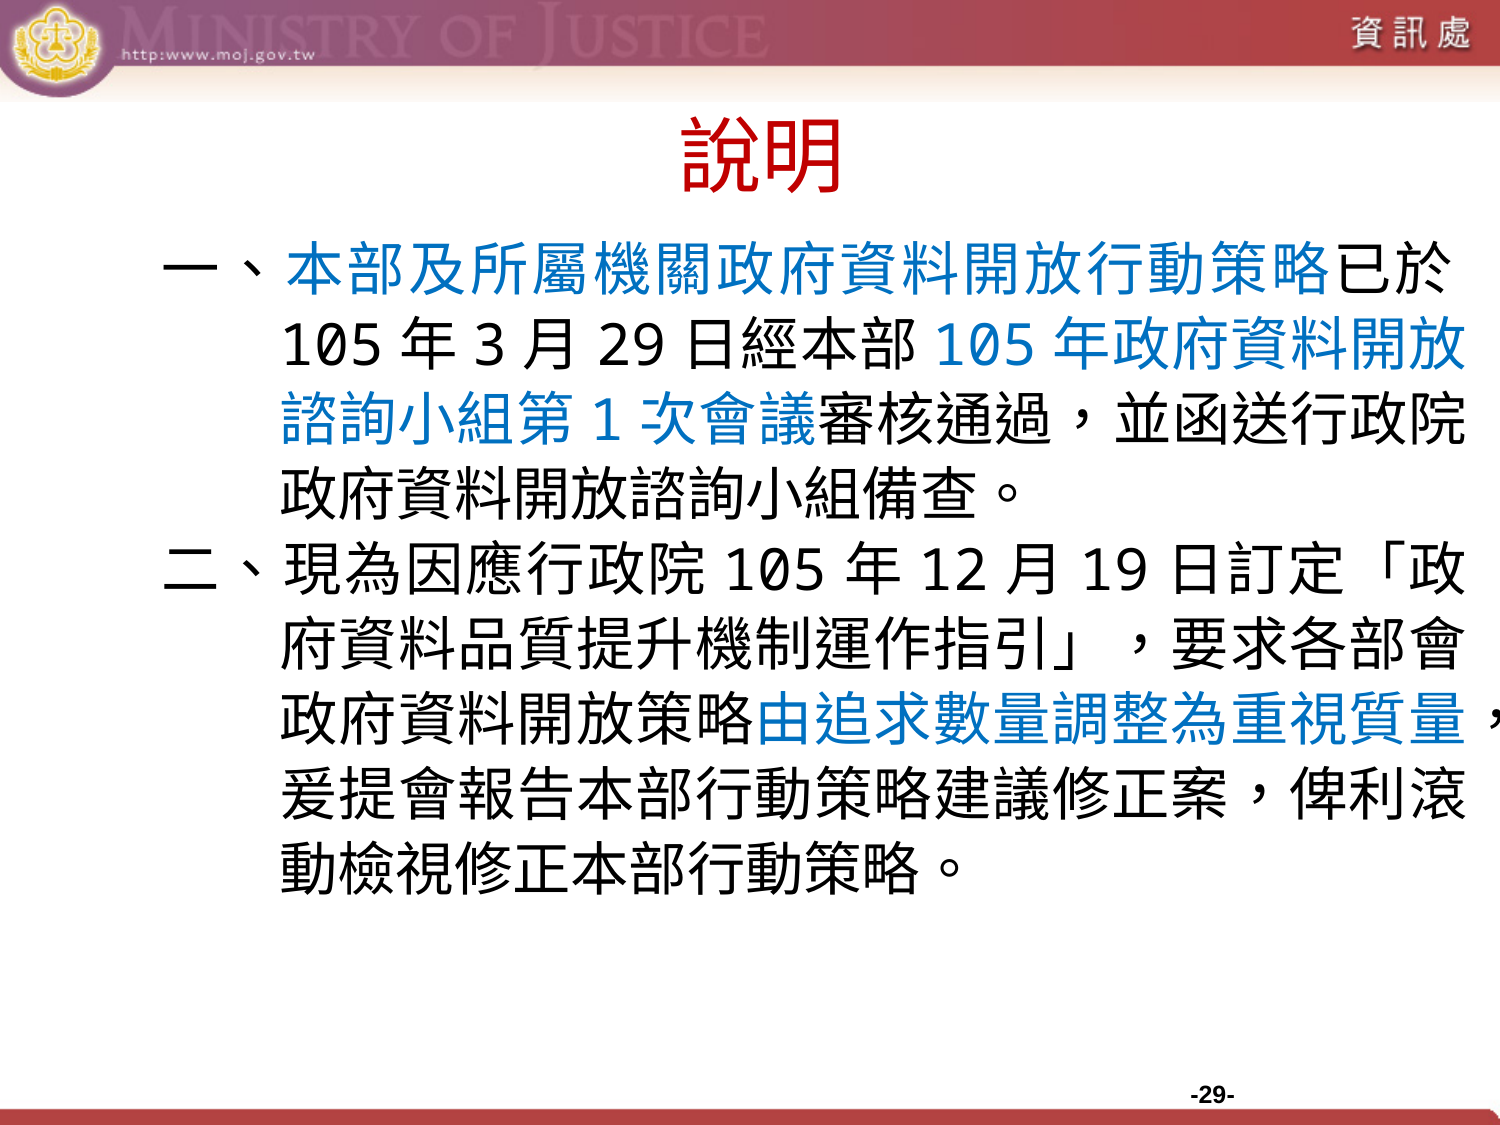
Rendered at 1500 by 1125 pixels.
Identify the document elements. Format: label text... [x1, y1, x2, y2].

list 一、本部及所屬機關政府資料開放行動策略已於105年3月29日經本部105年政府資料開放諮詢小組第1次會議審核通過，並函送行政院政府資料開放諮詢小組備查。 二、現為因應行政院105年12月19日訂定「政府資料品質提升機制運作指引」，要求各部會政府資料開放策略由追求數量調整為重視質量，爰提會報告本部行動策略建議修正案，俾利滾動檢視修正本部行動策略。 [29, 219, 1483, 1024]
text_box -29- [1175, 1070, 1488, 1109]
title 說明 [123, 78, 1399, 219]
